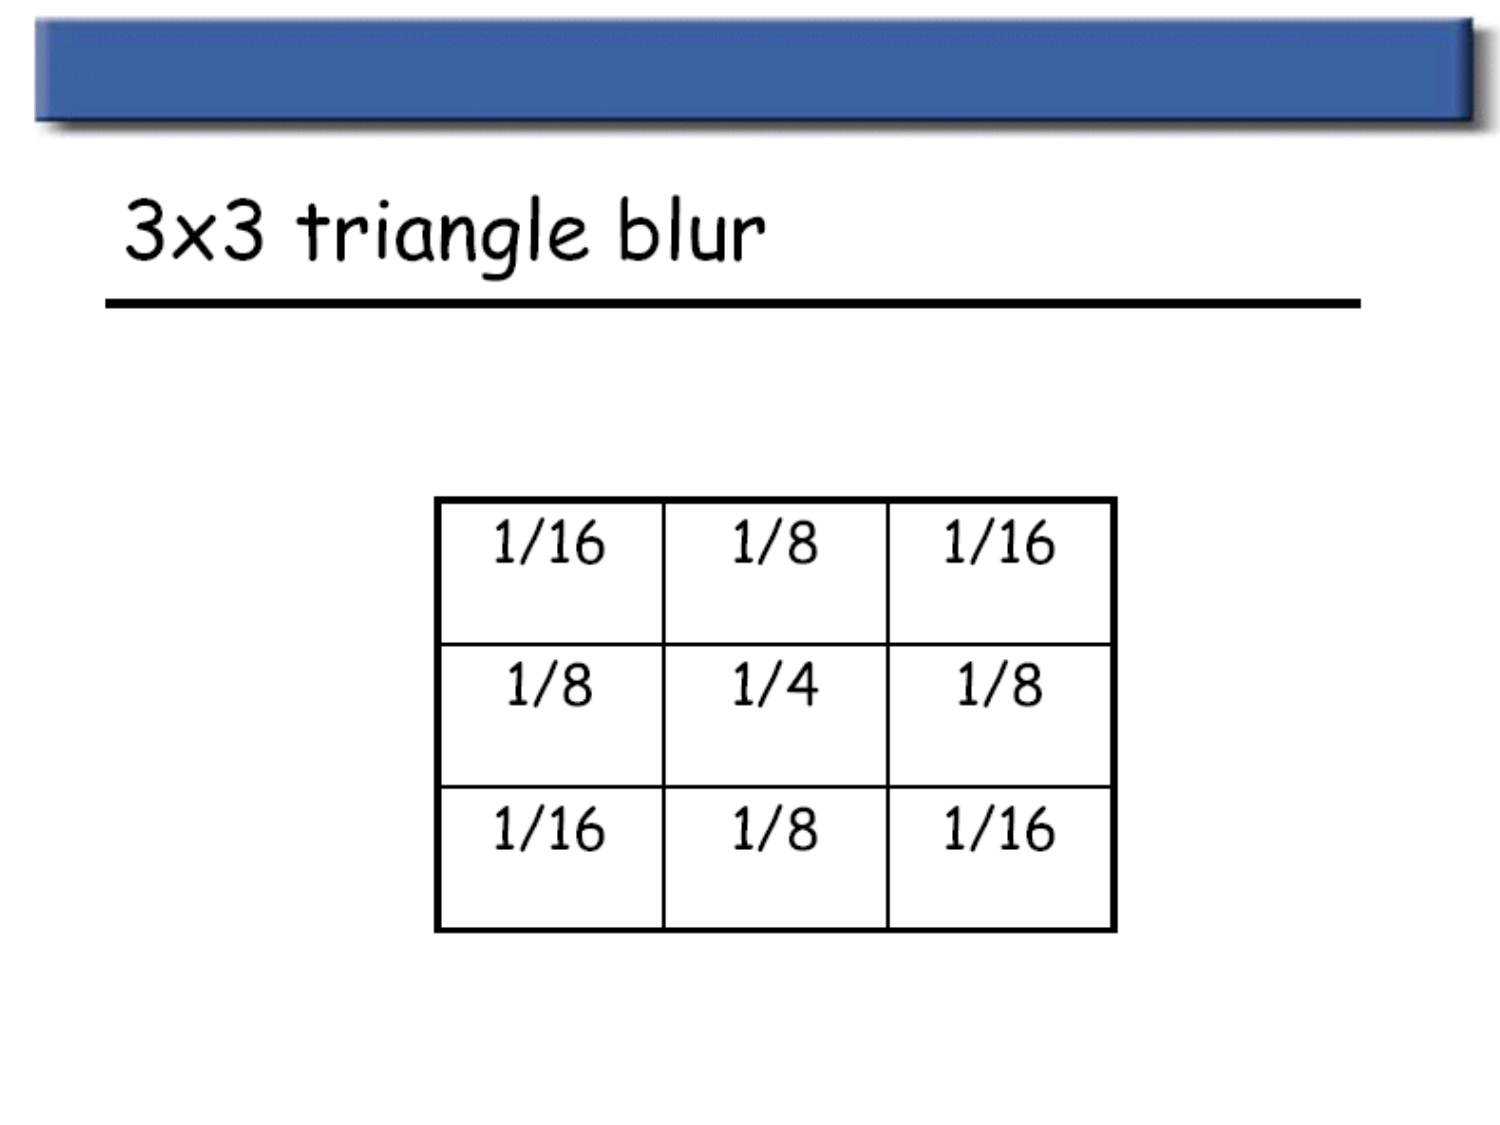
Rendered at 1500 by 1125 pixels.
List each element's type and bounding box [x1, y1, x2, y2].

picture [33, 14, 1500, 141]
picture [64, 172, 1424, 1057]
